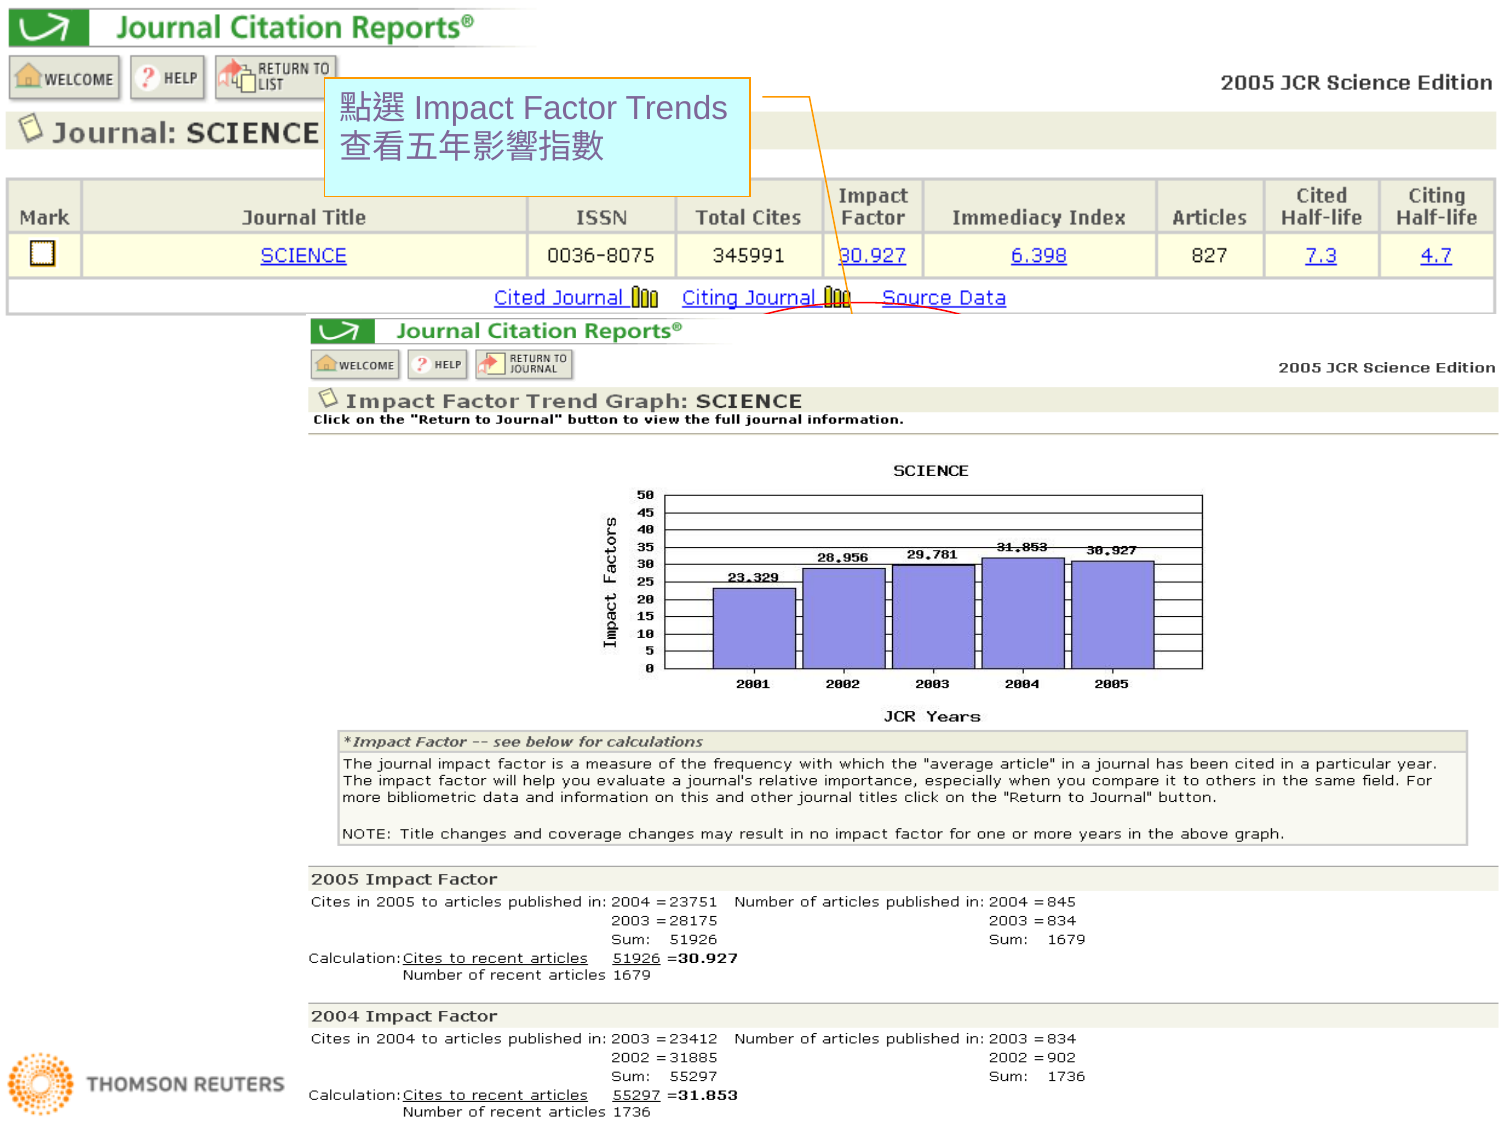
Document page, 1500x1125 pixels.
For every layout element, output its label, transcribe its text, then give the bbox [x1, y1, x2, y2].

picture [0, 0, 1500, 1125]
text_box 點選Impact Factor Trends查看五年影響指數 [325, 78, 750, 196]
